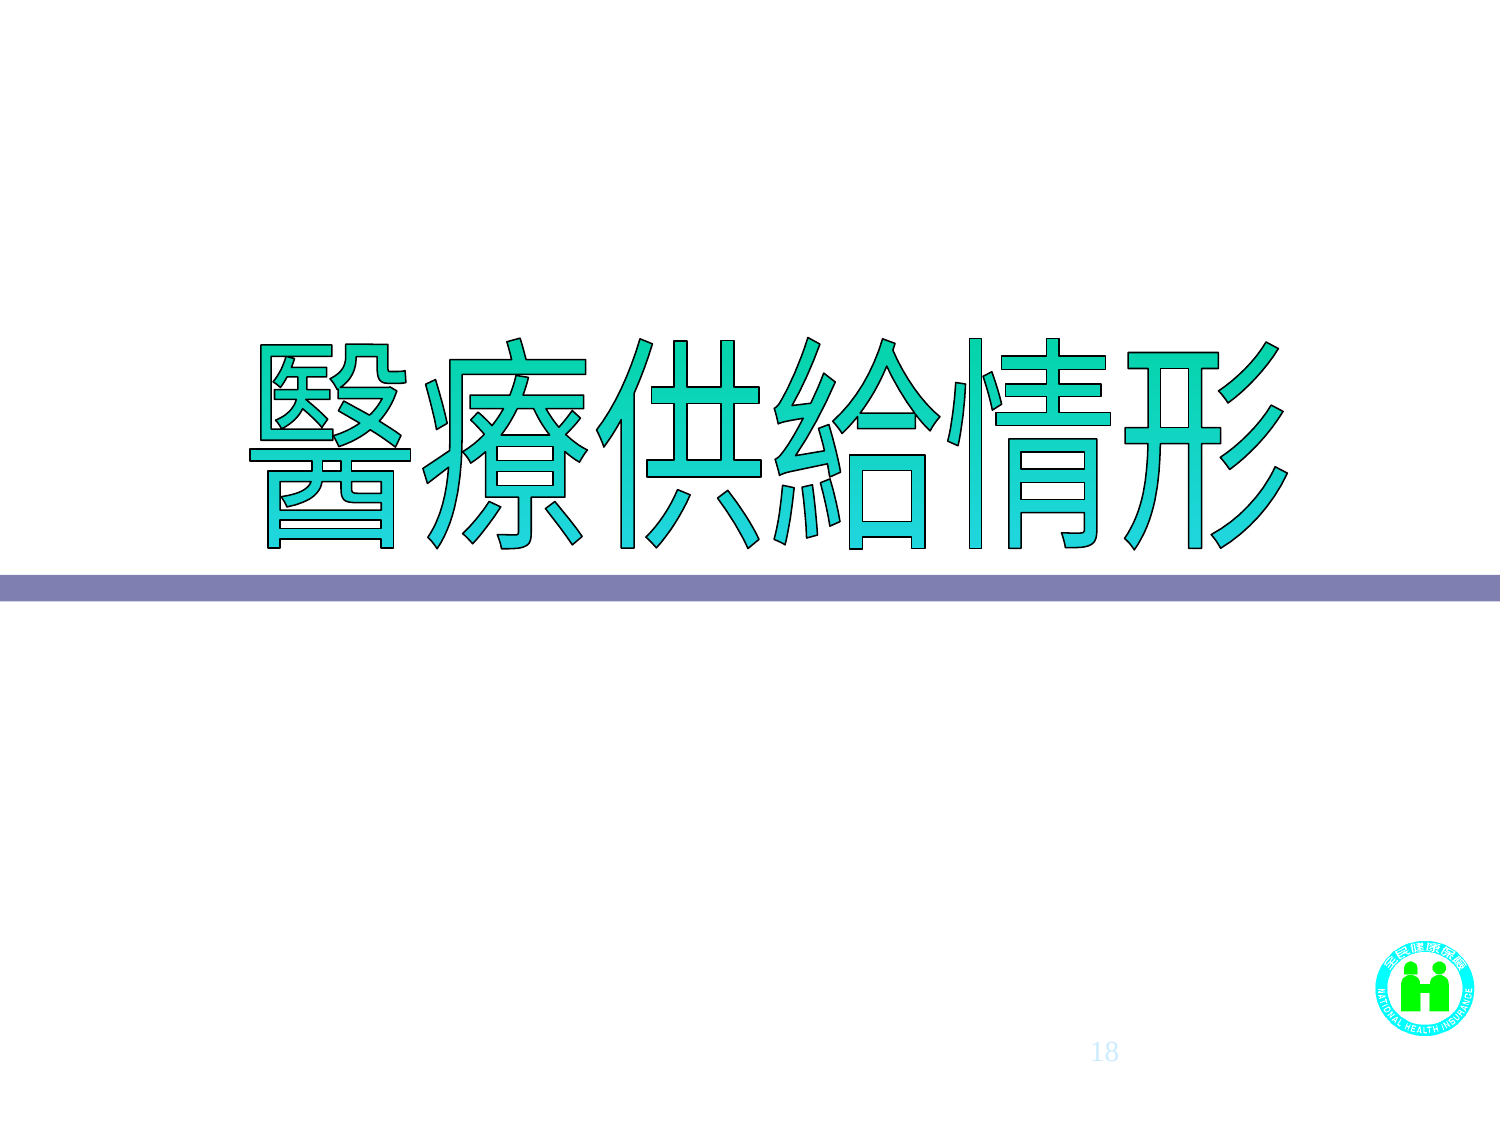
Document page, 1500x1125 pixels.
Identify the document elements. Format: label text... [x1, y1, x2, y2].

text_box 醫療供給情形 [1211, 466, 1288, 549]
text_box 醫療供給情形 [1218, 341, 1279, 403]
text_box 醫療供給情形 [422, 338, 588, 549]
text_box 醫療供給情形 [545, 501, 583, 545]
text_box 醫療供給情形 [947, 382, 966, 446]
text_box 醫療供給情形 [425, 379, 448, 430]
text_box 醫療供給情形 [1220, 405, 1284, 470]
text_box 醫療供給情形 [774, 485, 795, 545]
text_box 醫療供給情形 [596, 338, 653, 549]
text_box 醫療供給情形 [1008, 438, 1097, 549]
text_box 醫療供給情形 [717, 490, 759, 549]
text_box 醫療供給情形 [802, 484, 818, 539]
text_box 醫療供給情形 [462, 501, 501, 544]
text_box 醫療供給情形 [983, 371, 1002, 411]
text_box 醫療供給情形 [1124, 352, 1221, 550]
text_box [1074, 1025, 1388, 1101]
text_box 醫療供給情形 [832, 338, 940, 434]
text_box 醫療供給情形 [996, 338, 1111, 426]
text_box 醫療供給情形 [969, 338, 982, 549]
text_box 醫療供給情形 [249, 344, 411, 549]
text_box 醫療供給情形 [849, 454, 925, 550]
text_box 醫療供給情形 [645, 489, 691, 548]
text_box 醫療供給情形 [647, 340, 761, 477]
text_box 醫療供給情形 [774, 337, 841, 527]
